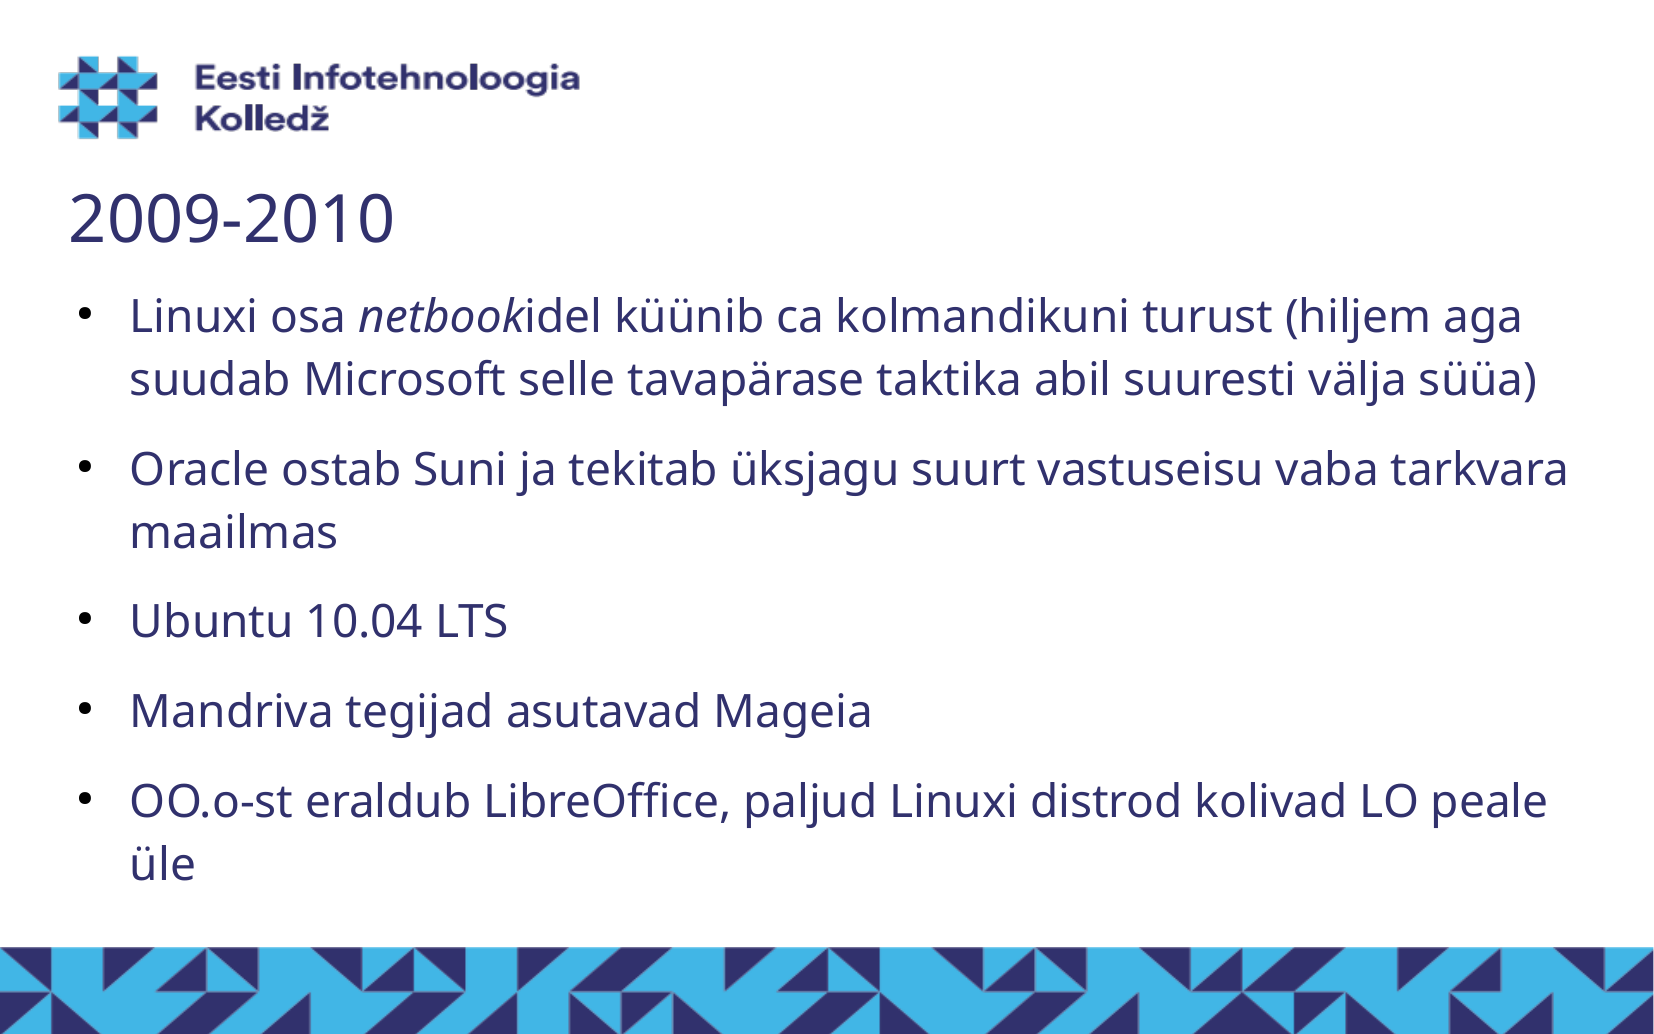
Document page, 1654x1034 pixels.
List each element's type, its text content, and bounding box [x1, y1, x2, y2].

list Linuxi osa netbookidel küünib ca kolmandikuni turust (hiljem aga suudab Microsoft selle tavapärase taktika abil suuresti välja süüa) Oracle ostab Suni ja tekitab üksjagu suurt vastuseisu vaba tarkvara maailmas Ubuntu 10.04 LTS Mandriva tegijad asutavad Mageia OO.o-st eraldub LibreOffice, paljud Linuxi distrod kolivad LO peale üle [59, 283, 1595, 936]
title 2009-2010 [68, 147, 1536, 283]
